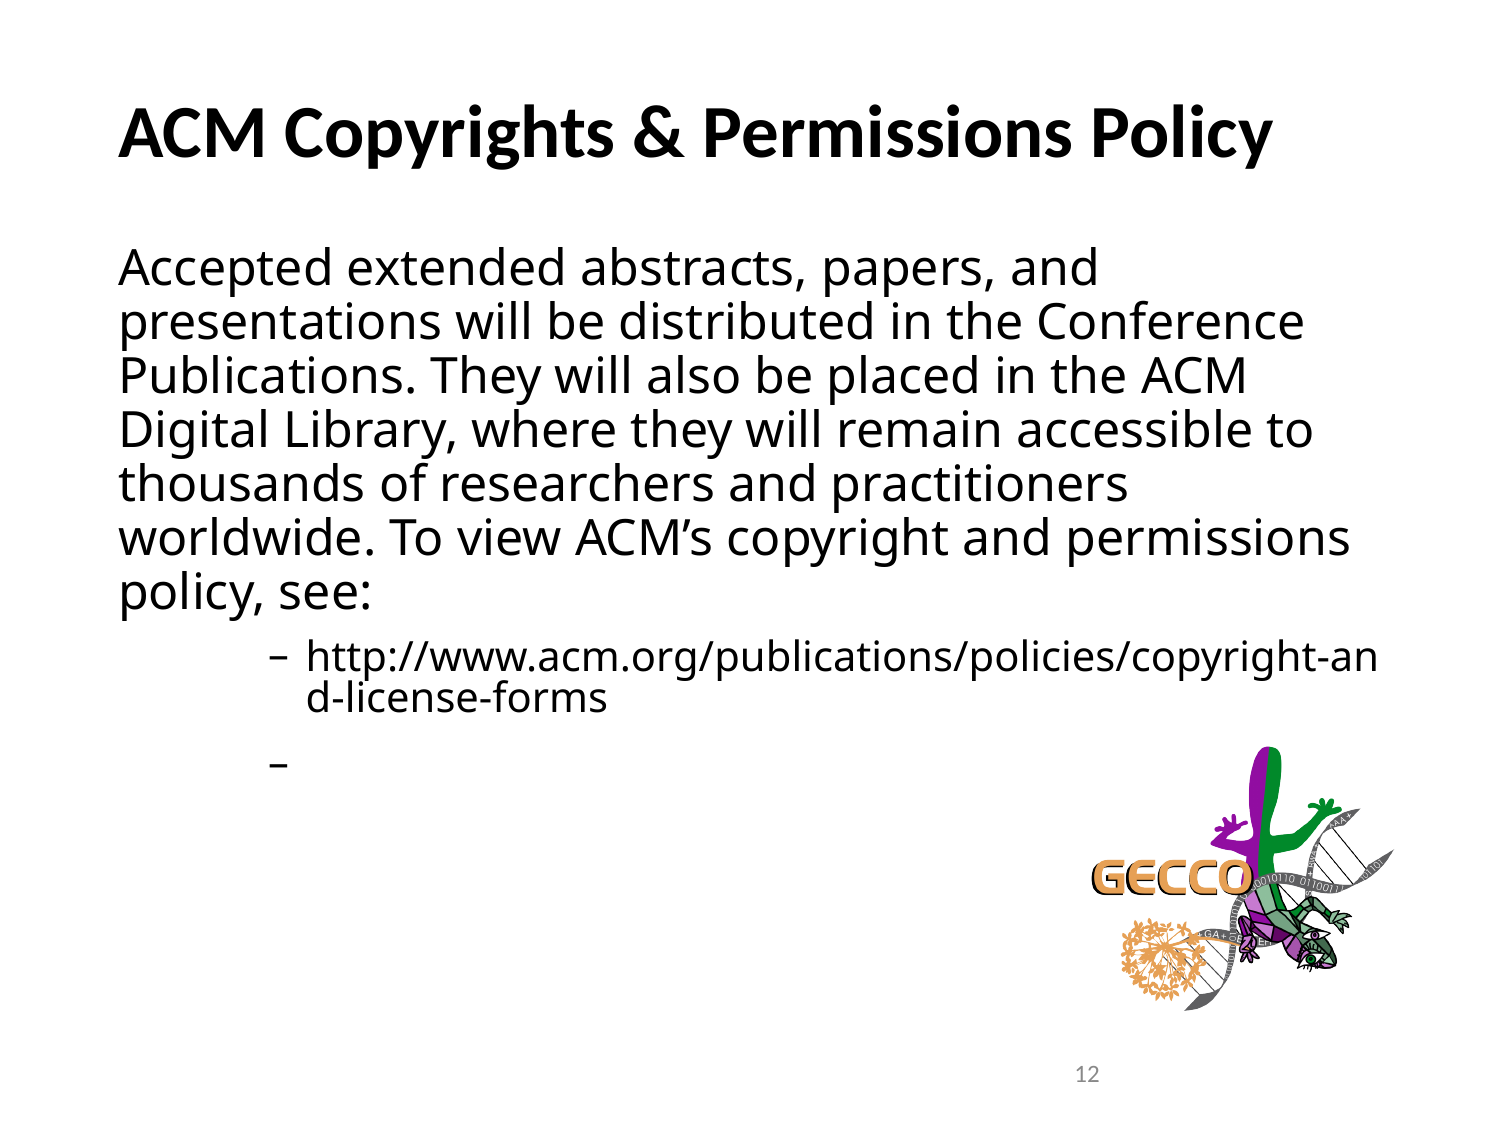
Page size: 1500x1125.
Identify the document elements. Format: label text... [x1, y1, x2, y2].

text_box 12 [1059, 1042, 1397, 1103]
list Accepted extended abstracts, papers, and presentations will be distributed in the Conference Publications. They will also be placed in the ACM Digital Library, where they will remain accessible to thousands of researchers and practitioners worldwide. To view ACM’s copyright and permissions policy, see: http://www.acm.org/publications/policies/copyright-and-license-forms [103, 234, 1397, 1014]
title ACM Copyrights & Permissions Policy [103, 59, 1397, 207]
